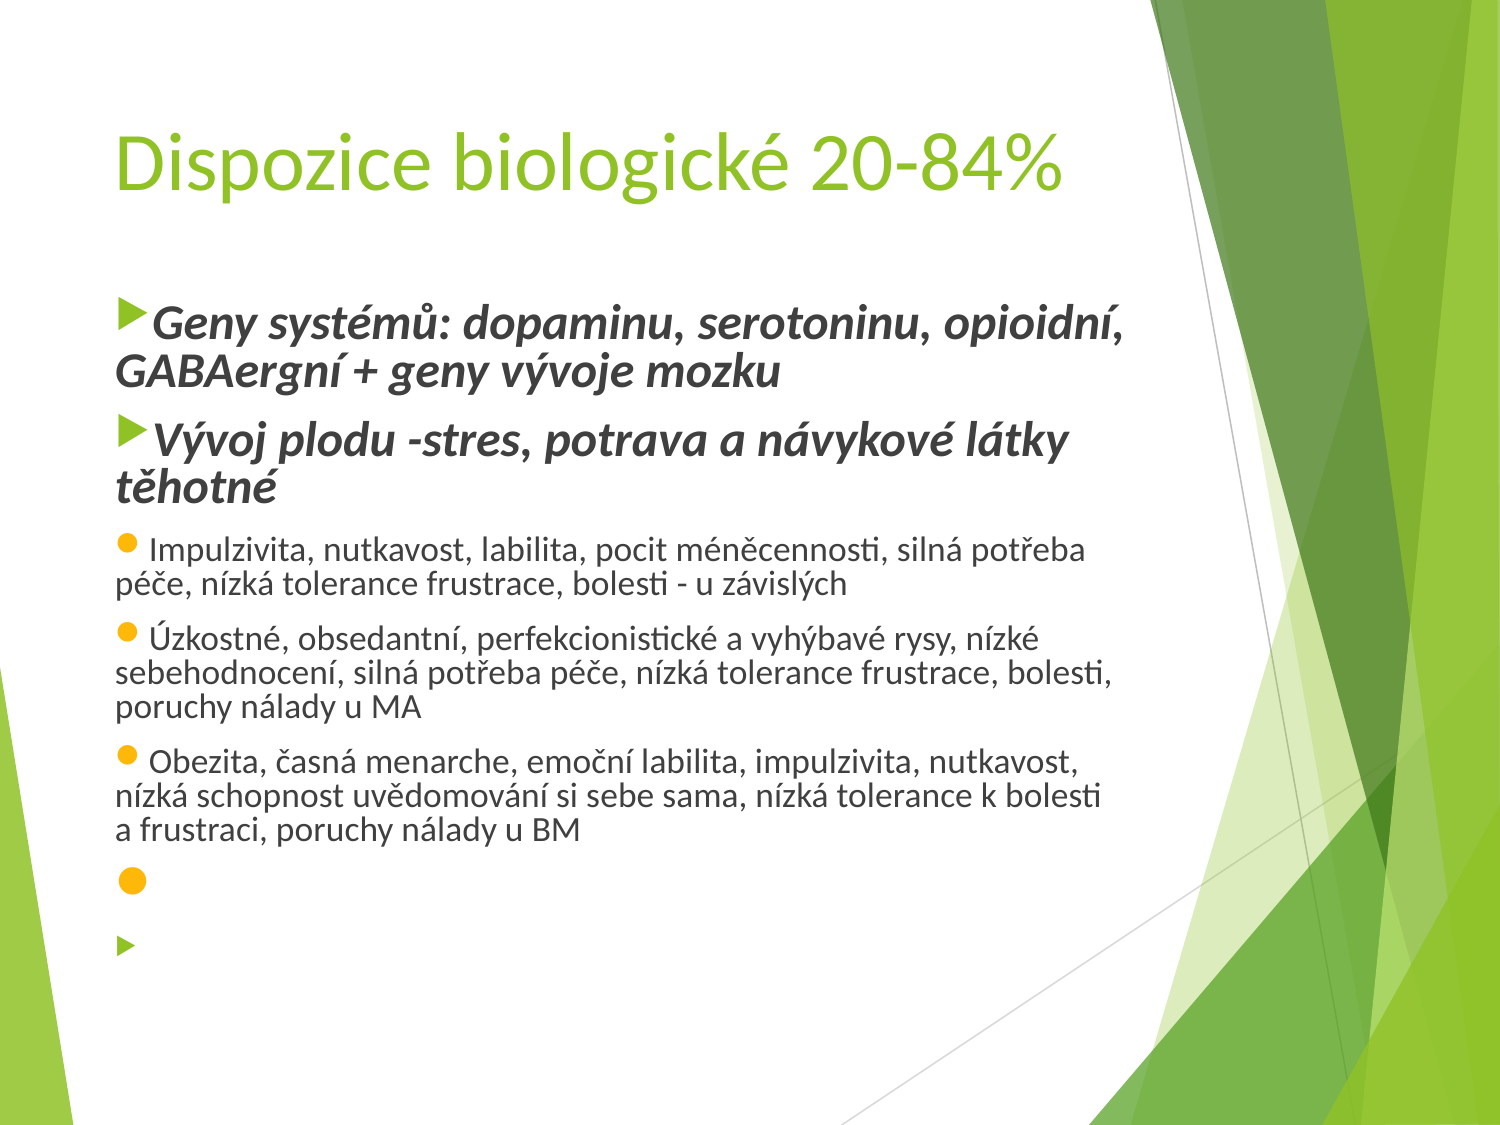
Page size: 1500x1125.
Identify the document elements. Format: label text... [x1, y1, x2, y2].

title Dispozice biologické 20-84% [99, 99, 1142, 293]
list Geny systémů: dopaminu, serotoninu, opioidní, GABAergní + geny vývoje mozku Vývoj plodu -stres, potrava a návykové látky těhotné Impulzivita, nutkavost, labilita, pocit méněcennosti, silná potřeba péče, nízká tolerance frustrace, bolesti - u závislých Úzkostné, obsedantní, perfekcionistické a vyhýbavé rysy, nízké sebehodnocení, silná potřeba péče, nízká tolerance frustrace, bolesti, poruchy nálady u MA Obezita, časná menarche, emoční labilita, impulzivita, nutkavost, nízká schopnost uvědomování si sebe sama, nízká tolerance k bolesti a frustraci, poruchy nálady u BM [99, 293, 1142, 931]
